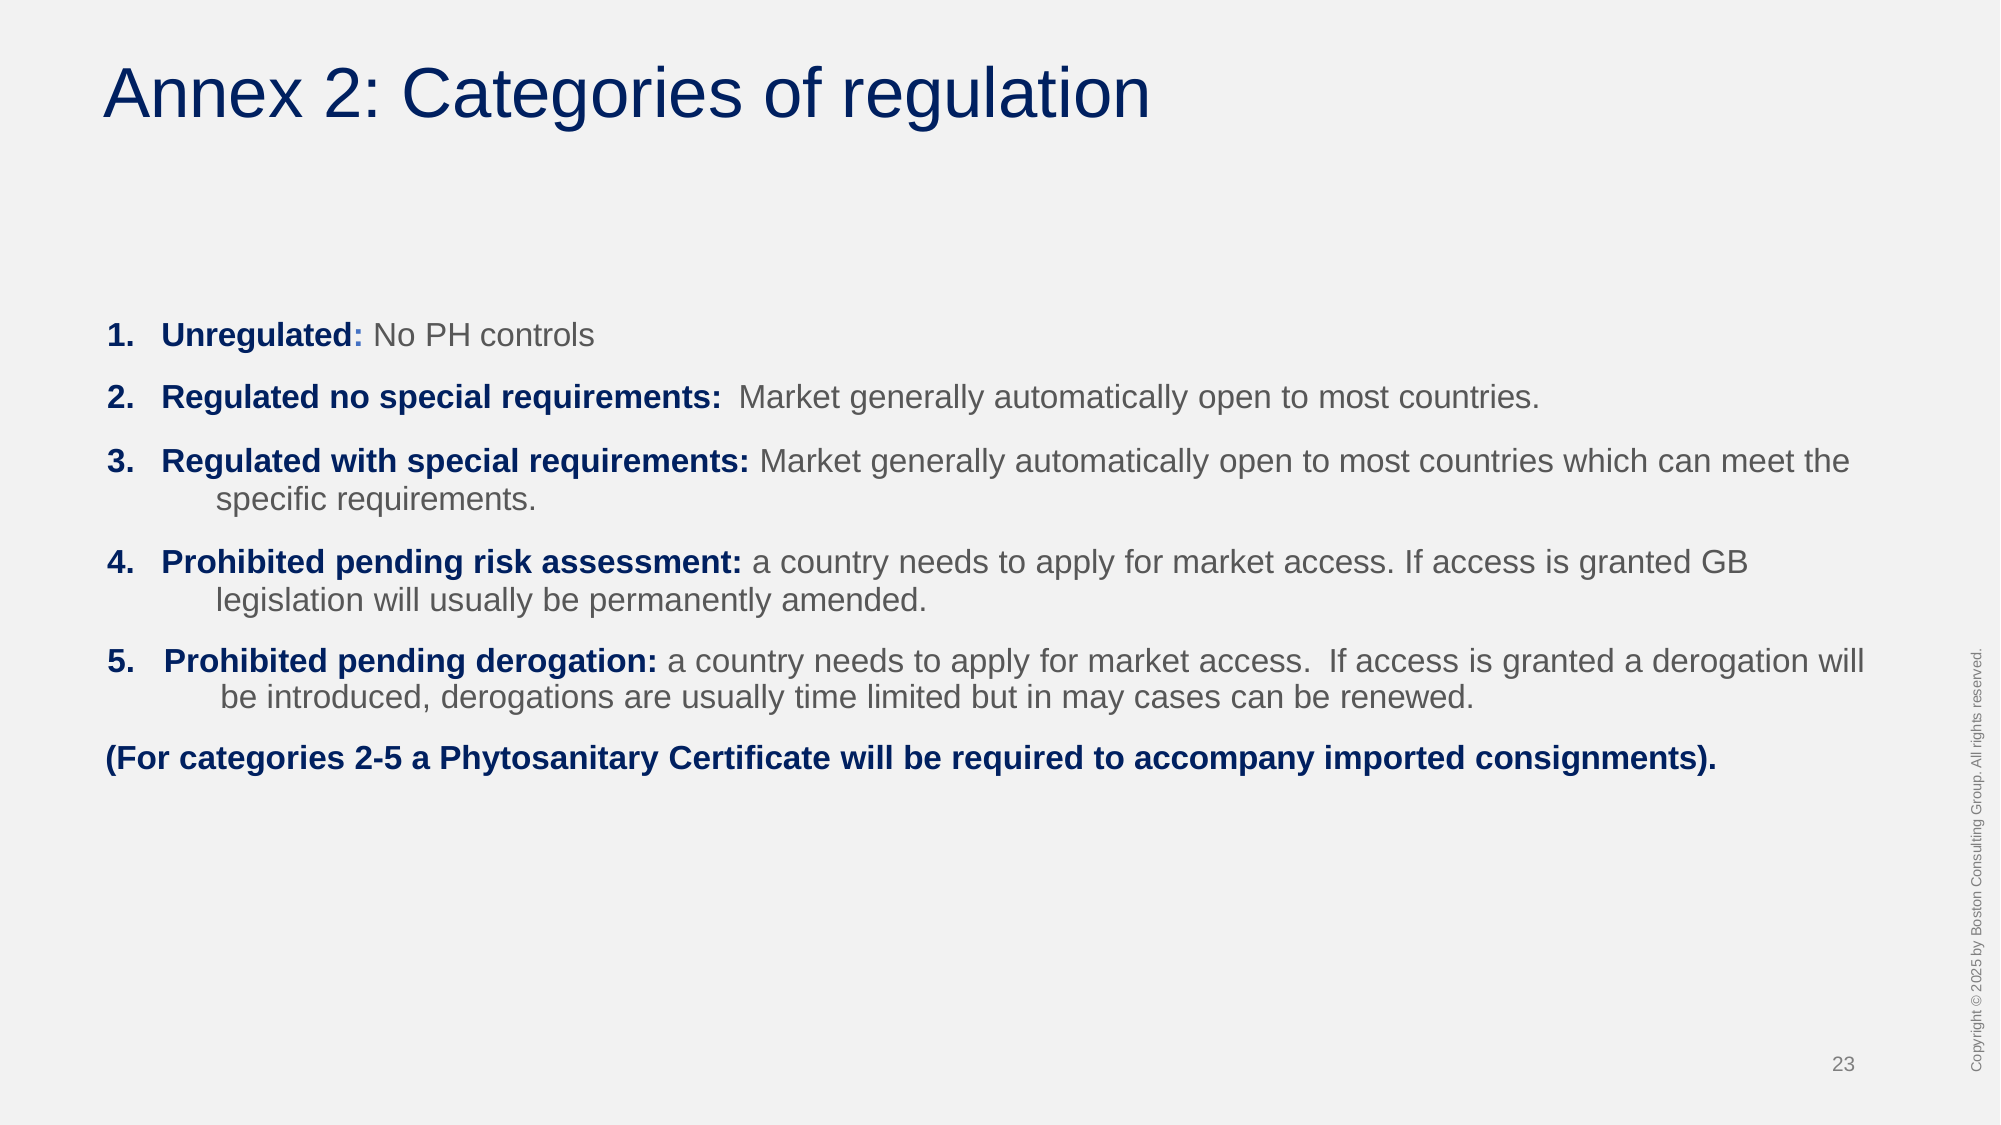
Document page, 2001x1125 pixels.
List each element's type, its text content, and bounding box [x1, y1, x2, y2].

text_box Unregulated: No PH controls Regulated no special requirements: Market generally automatically open to most countries. Regulated with special requirements: Market generally automatically open to most countries which can meet the specific requirements. Prohibited pending risk assessment: a country needs to apply for market access. If access is granted GB legislation will usually be permanently amended. Prohibited pending derogation: a country needs to apply for market access. If access is granted a derogation will be introduced, derogations are usually time limited but in may cases can be renewed. (For categories 2-5 a Phytosanitary Certificate will be required to accompany imported consignments). [103, 293, 1898, 777]
title Annex 2: Categories of regulation [103, 55, 1897, 134]
